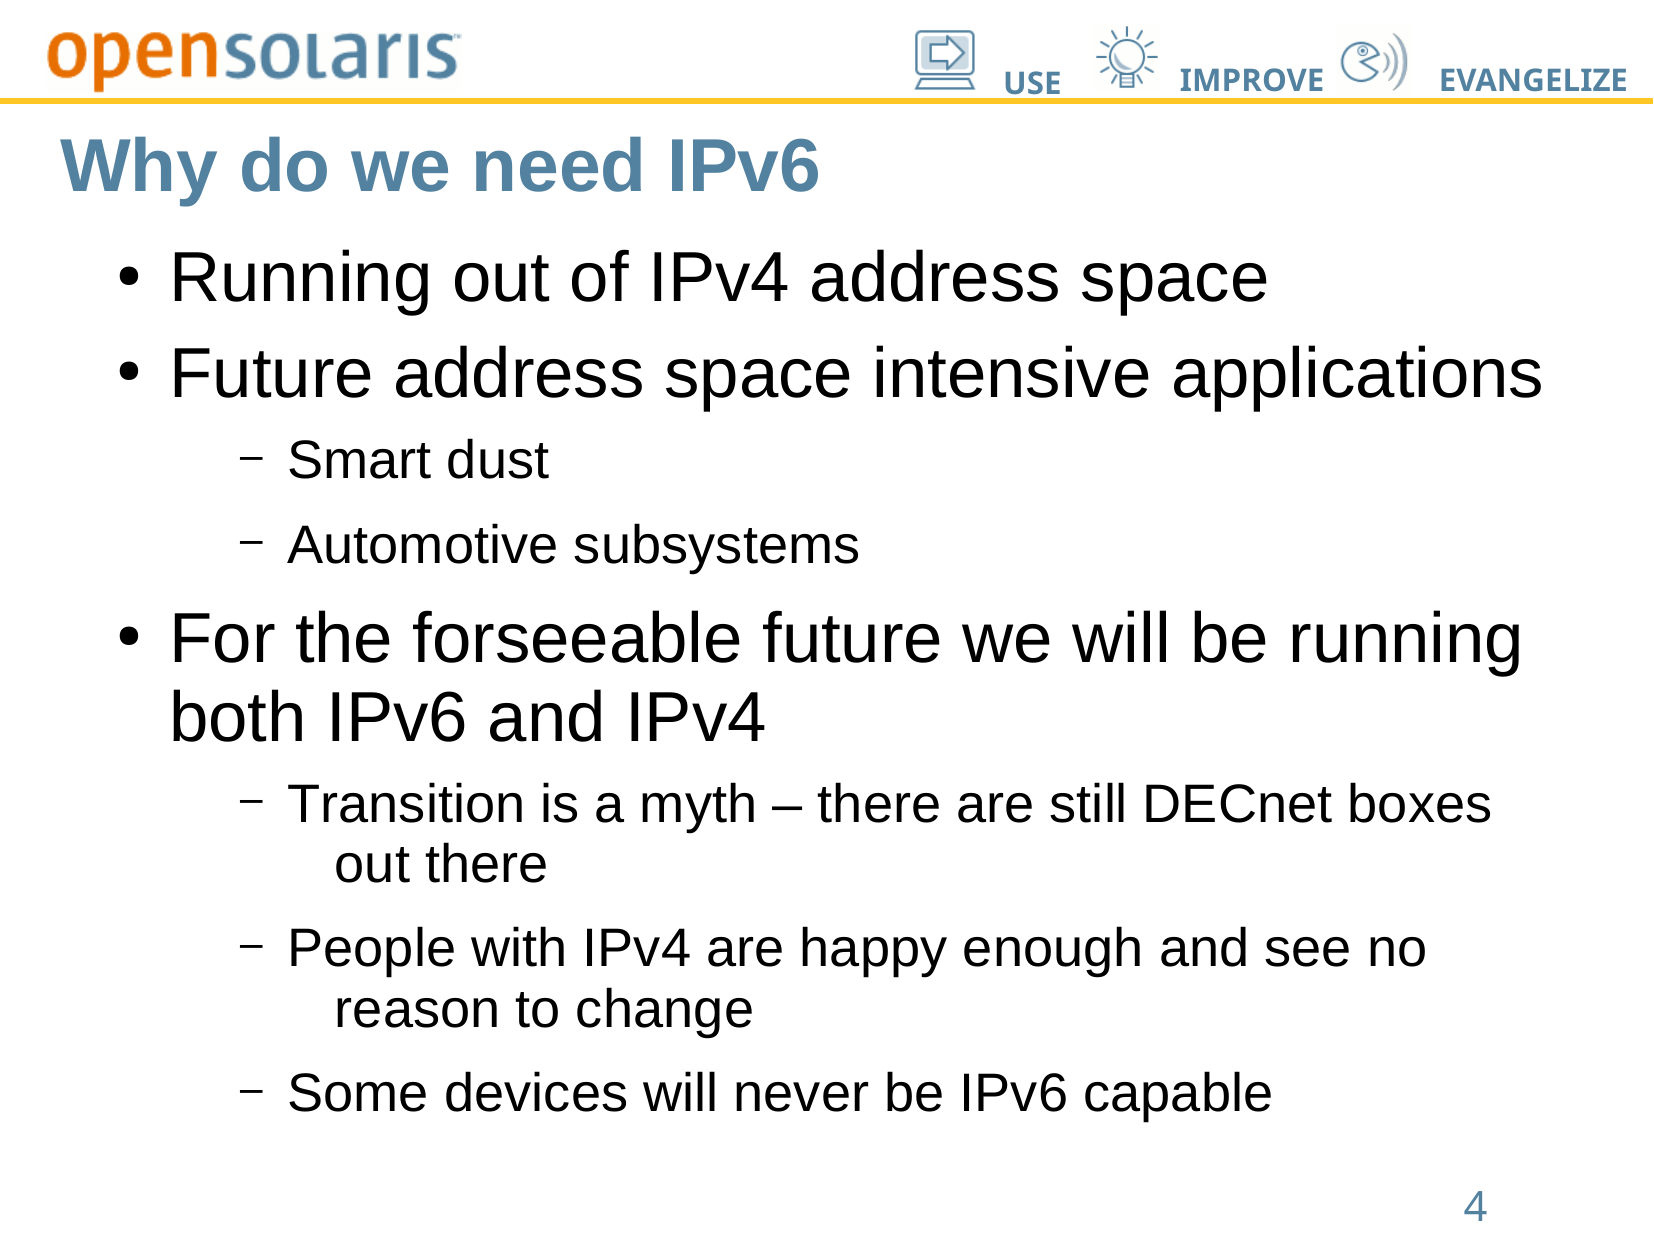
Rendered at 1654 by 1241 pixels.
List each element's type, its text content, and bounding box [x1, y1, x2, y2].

picture [1093, 23, 1161, 91]
title Why do we need IPv6 [60, 120, 1534, 211]
picture [907, 22, 983, 98]
list Running out of IPv4 address space Future address space intensive applications Smart dust Automotive subsystems For the forseeable future we will be running both IPv6 and IPv4 Transition is a myth – there are still DECnet boxes out there People with IPv4 are happy enough and see no reason to change Some devices will never be IPv6 capable [98, 237, 1556, 1151]
picture [46, 31, 462, 94]
picture [1336, 24, 1412, 98]
